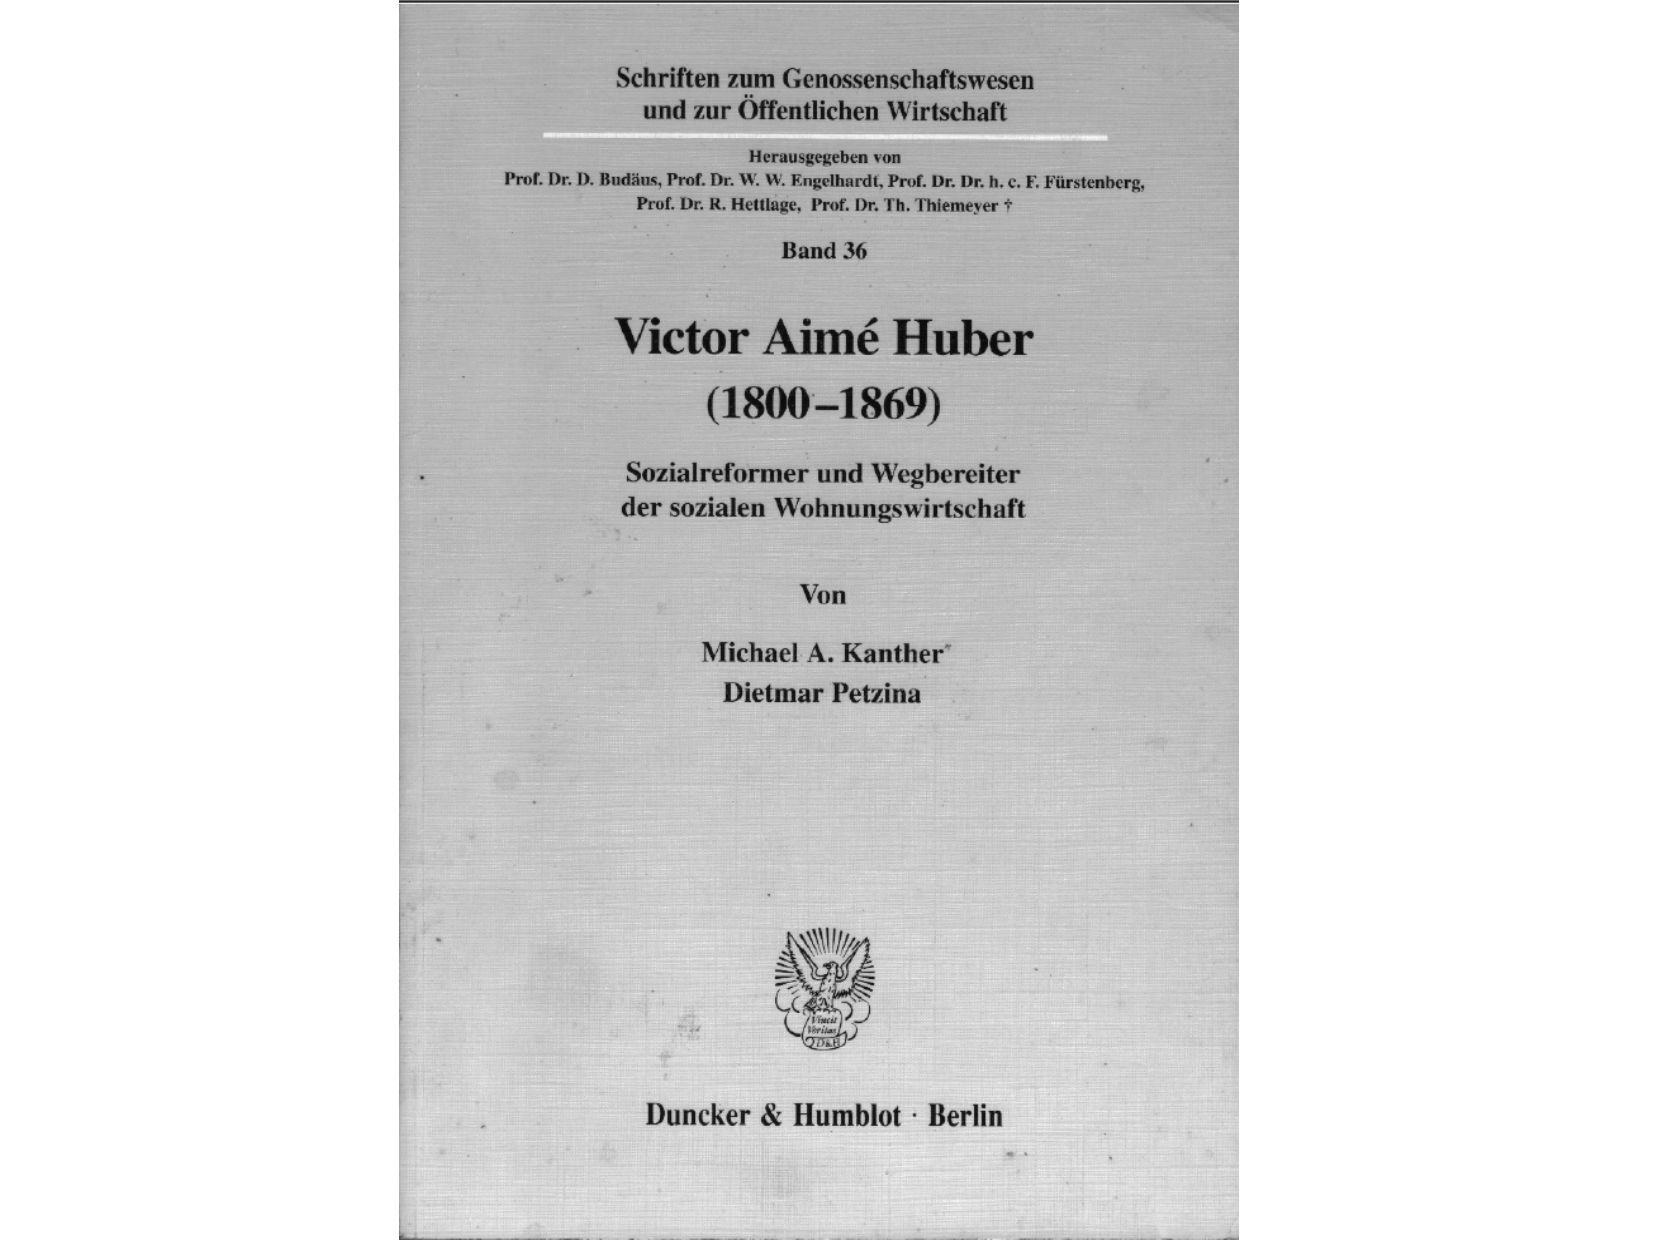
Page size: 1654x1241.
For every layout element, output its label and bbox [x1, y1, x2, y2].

picture [399, 0, 1239, 1240]
